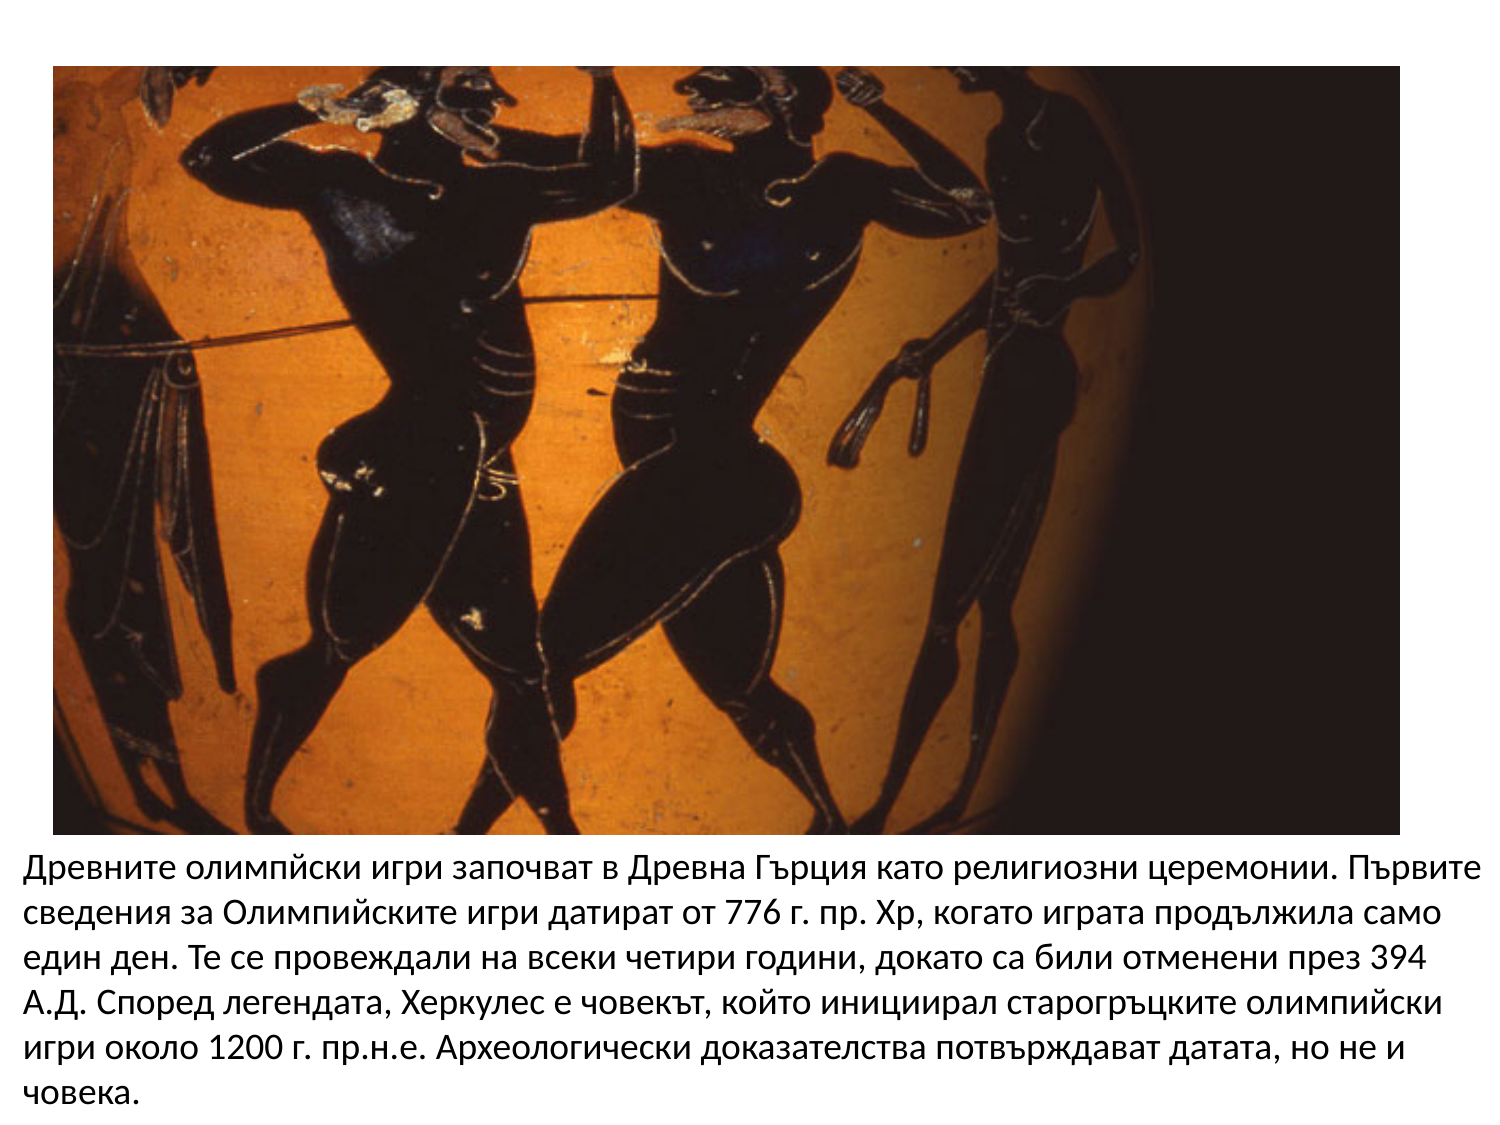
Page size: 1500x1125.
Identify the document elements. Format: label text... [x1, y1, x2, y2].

picture [53, 66, 1400, 835]
text_box Древните олимпйски игри започват в Древна Гърция като религиозни церемонии. Първите сведения за Олимпийските игри датират от 776 г. пр. Хр, когато играта продължила само един ден. Те се провеждали на всеки четири години, докато са били отменени през 394 А.Д. Според легендата, Херкулес е човекът, който инициирал старогръцките олимпийски игри около 1200 г. пр.н.е. Археологически доказателства потвърждават датата, но не и човека. [8, 835, 1500, 1120]
